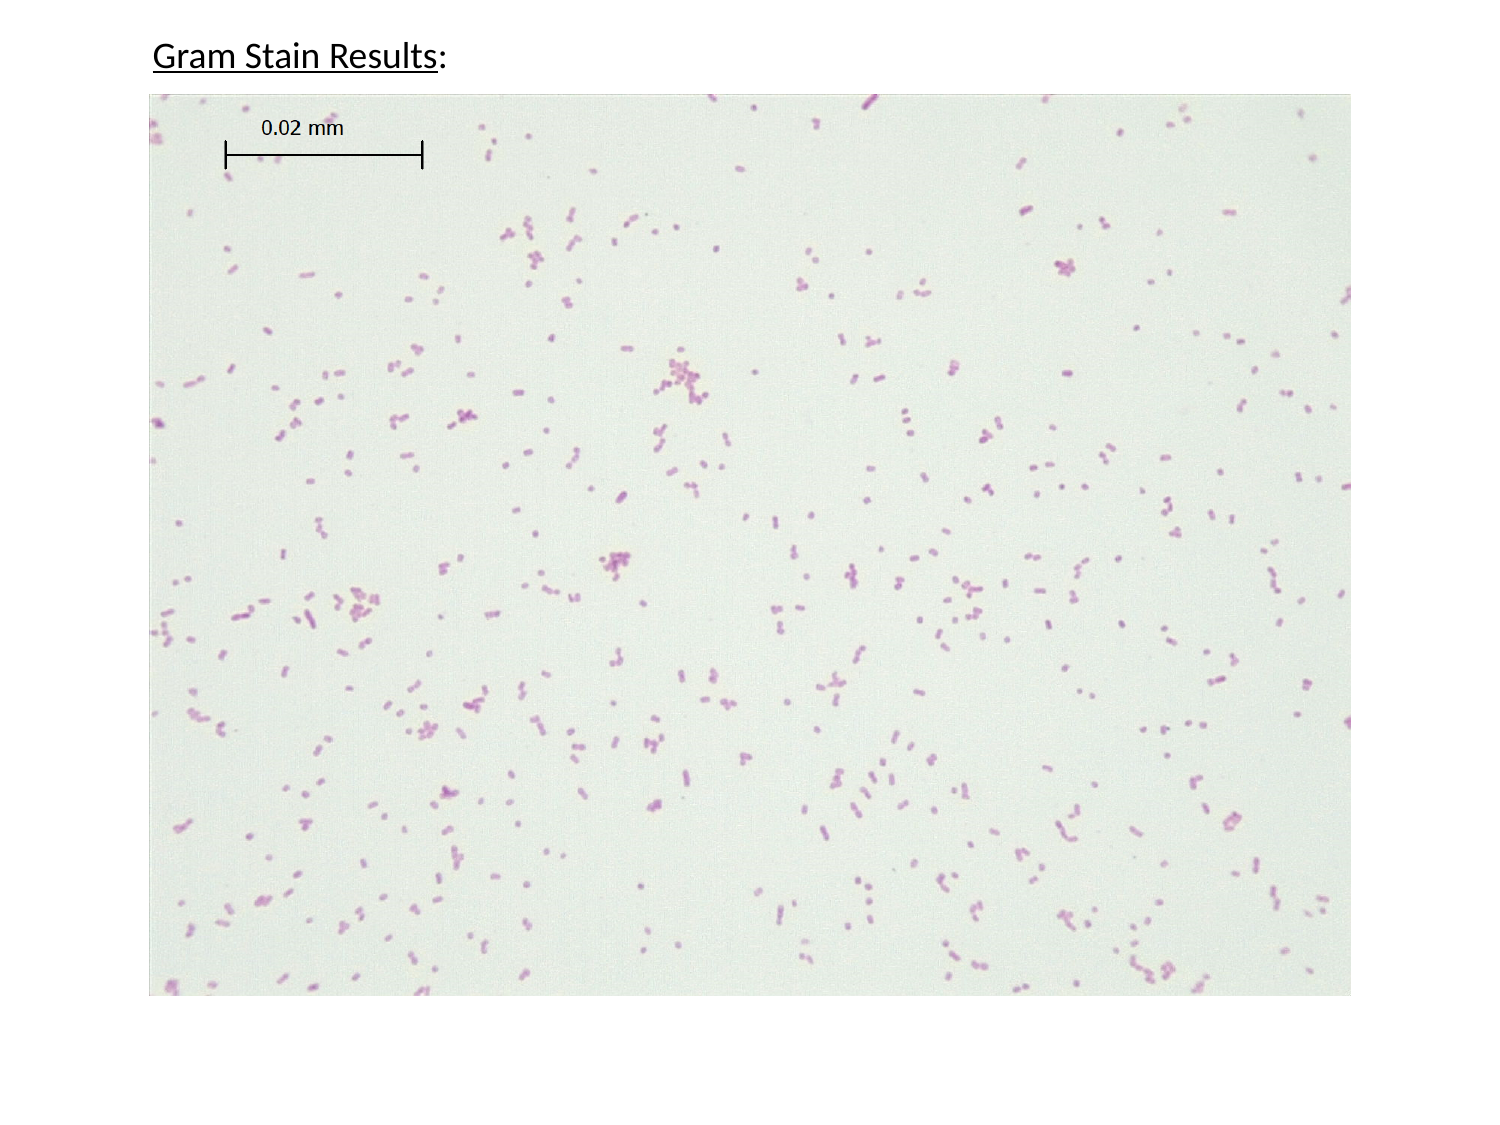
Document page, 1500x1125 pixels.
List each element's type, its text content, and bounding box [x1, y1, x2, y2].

picture [149, 94, 1351, 996]
text_box Gram Stain Results: [137, 23, 467, 130]
